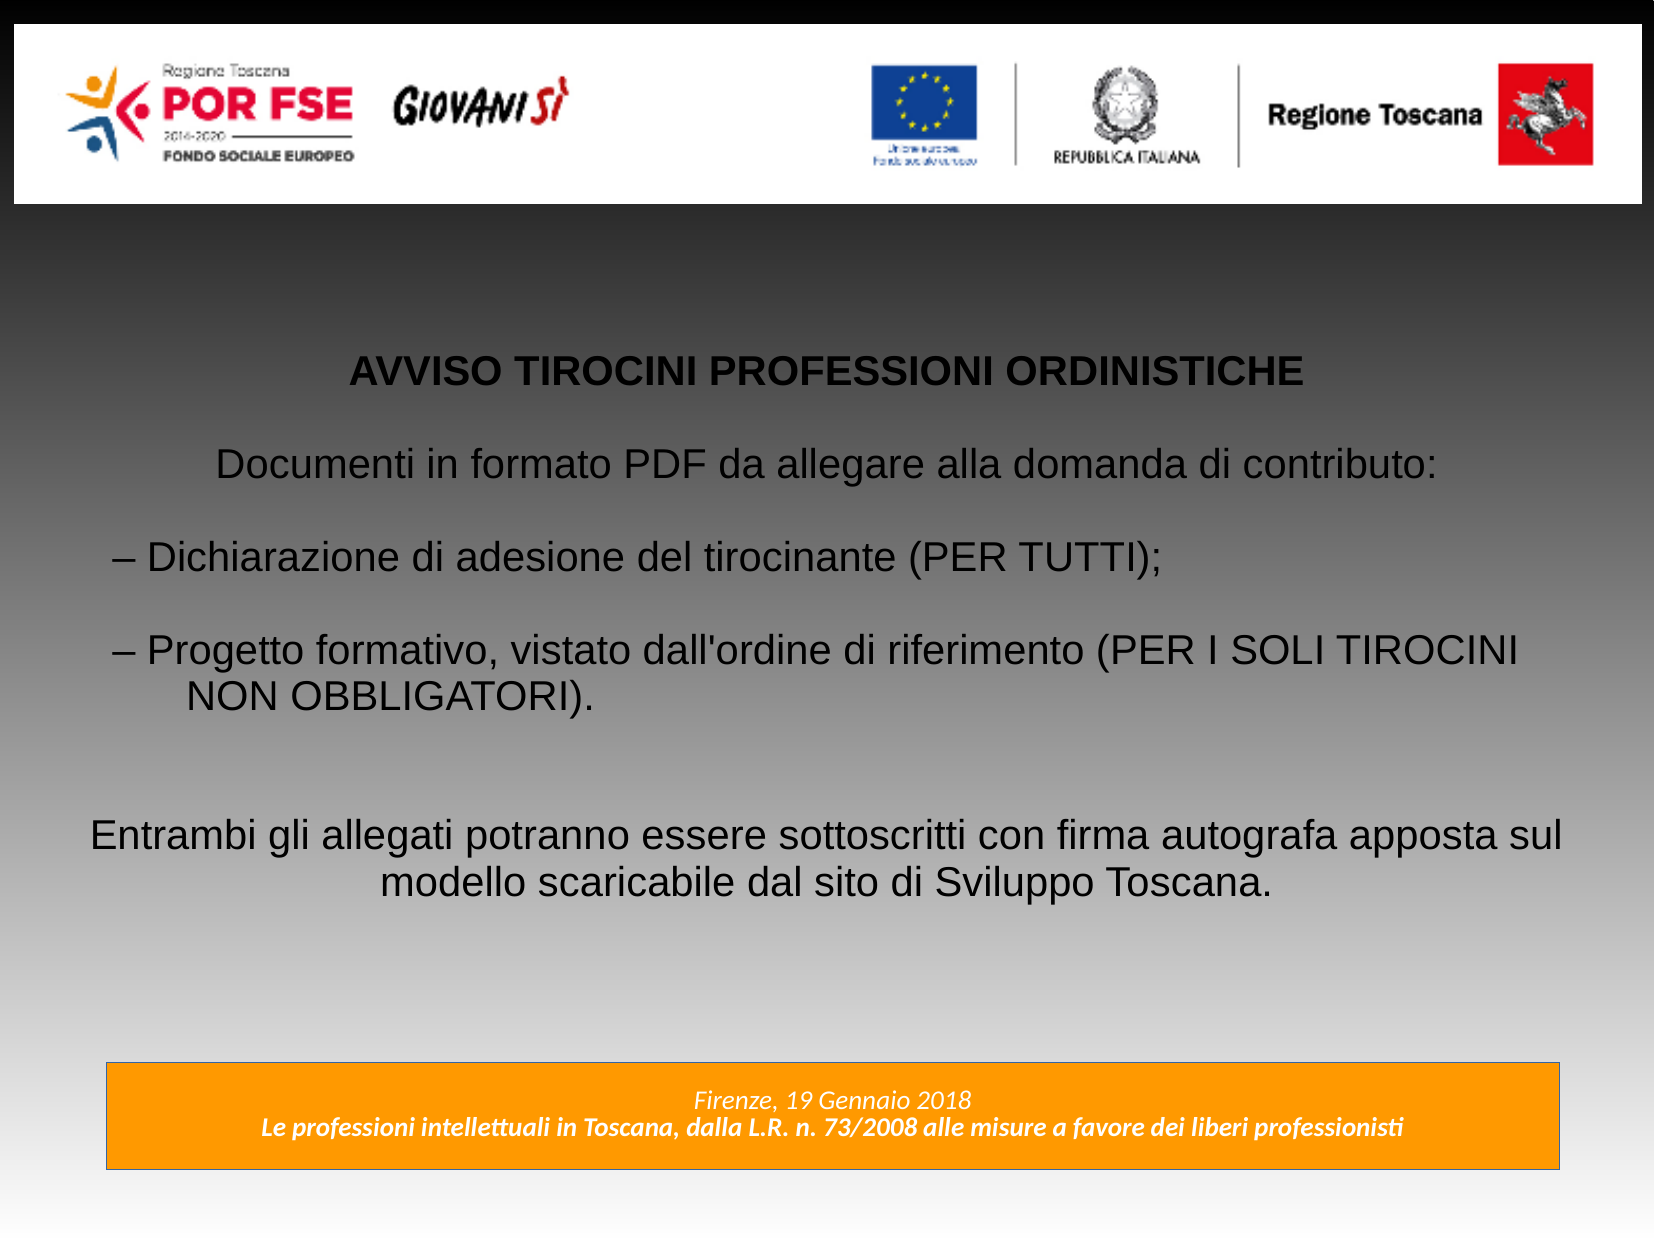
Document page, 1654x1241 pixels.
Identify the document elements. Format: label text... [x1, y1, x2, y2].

picture [14, 24, 1642, 204]
text_box Firenze, 19 Gennaio 2018 Le professioni intellettuali in Toscana, dalla L.R. n. 73/2008 alle misure a favore dei liberi professionisti [106, 1062, 1560, 1170]
subtitle AVVISO TIROCINI PROFESSIONI ORDINISTICHE Documenti in formato PDF da allegare alla domanda di contributo: – Dichiarazione di adesione del tirocinante (PER TUTTI); – Progetto formativo, vistato dall'ordine di riferimento (PER I SOLI TIROCINI NON OBBLIGATORI). Entrambi gli allegati potranno essere sottoscritti con firma autografa apposta sul modello scaricabile dal sito di Sviluppo Toscana. [82, 289, 1571, 1010]
